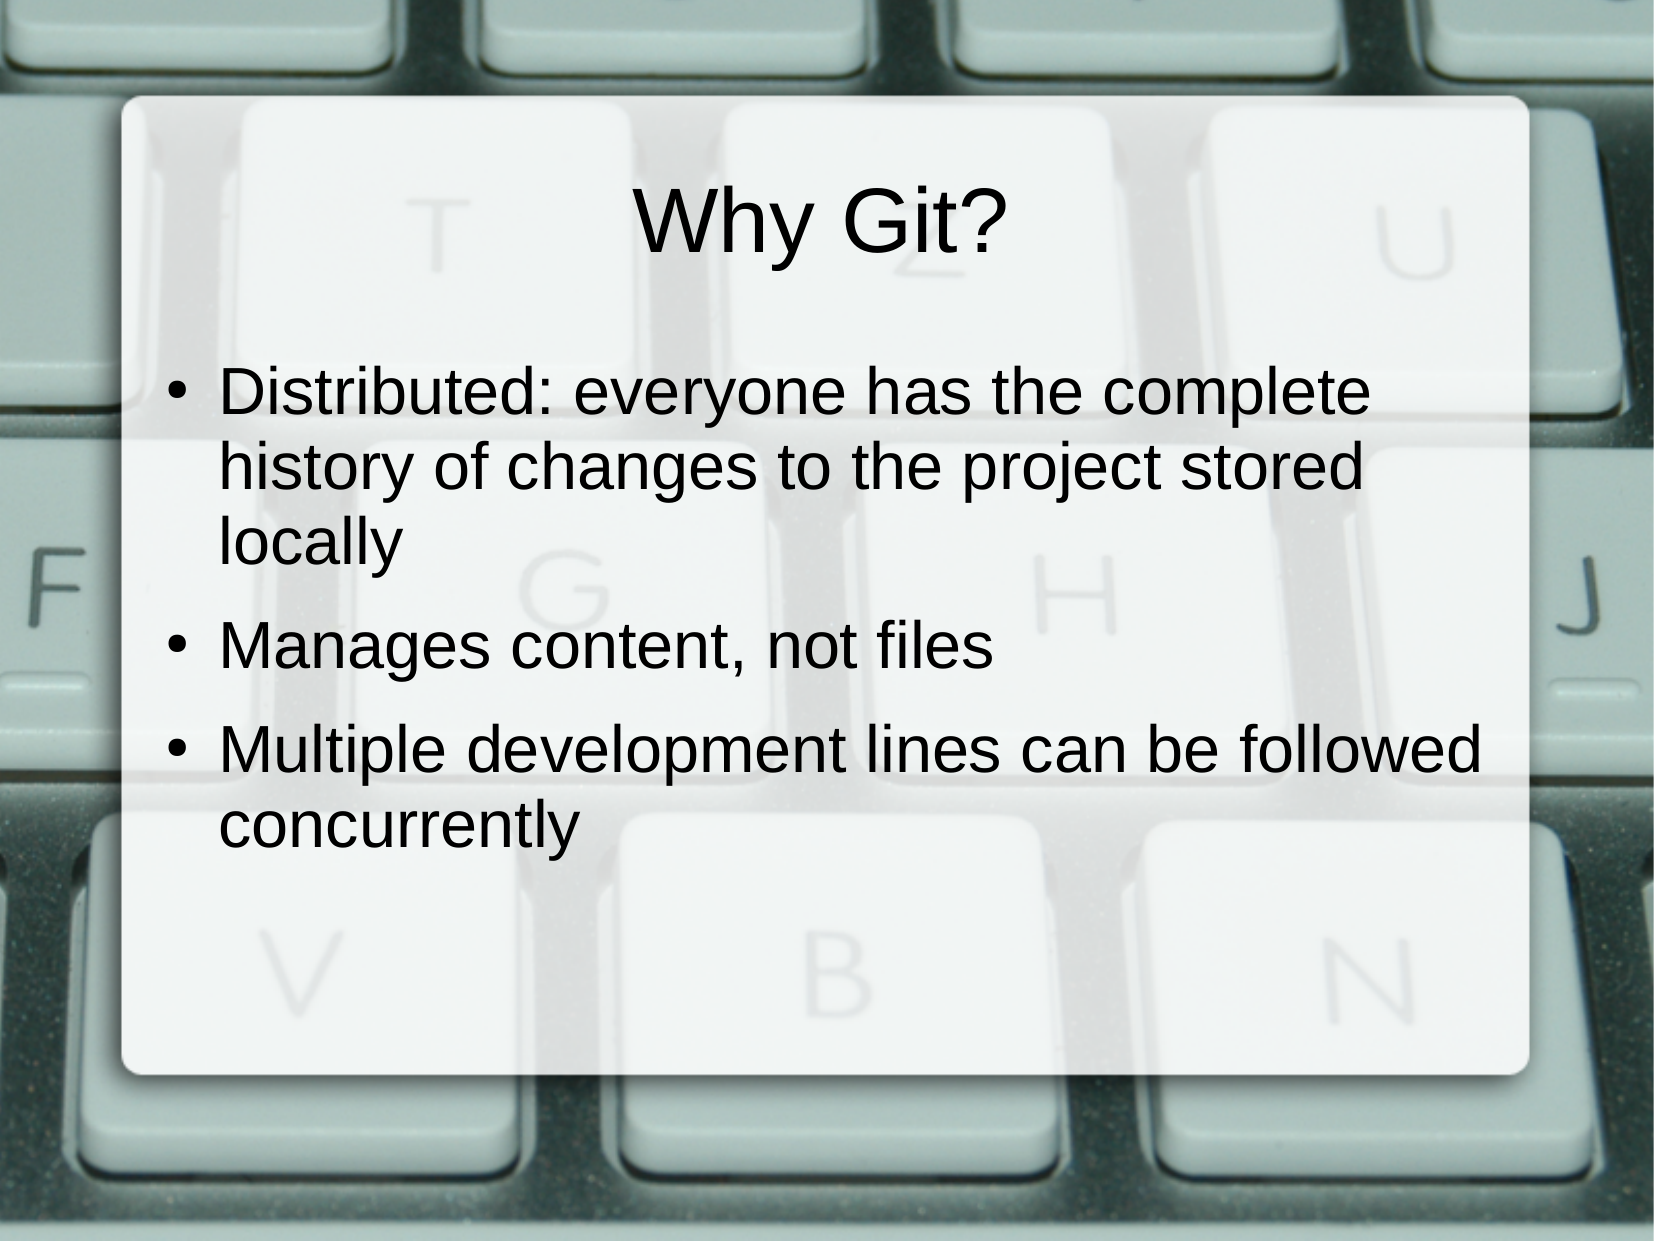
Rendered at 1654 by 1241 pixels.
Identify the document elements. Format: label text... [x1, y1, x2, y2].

picture [0, 0, 1654, 1241]
list Distributed: everyone has the complete history of changes to the project stored locally Manages content, not files Multiple development lines can be followed concurrently [147, 354, 1506, 1173]
title Why Git? [135, 117, 1506, 325]
